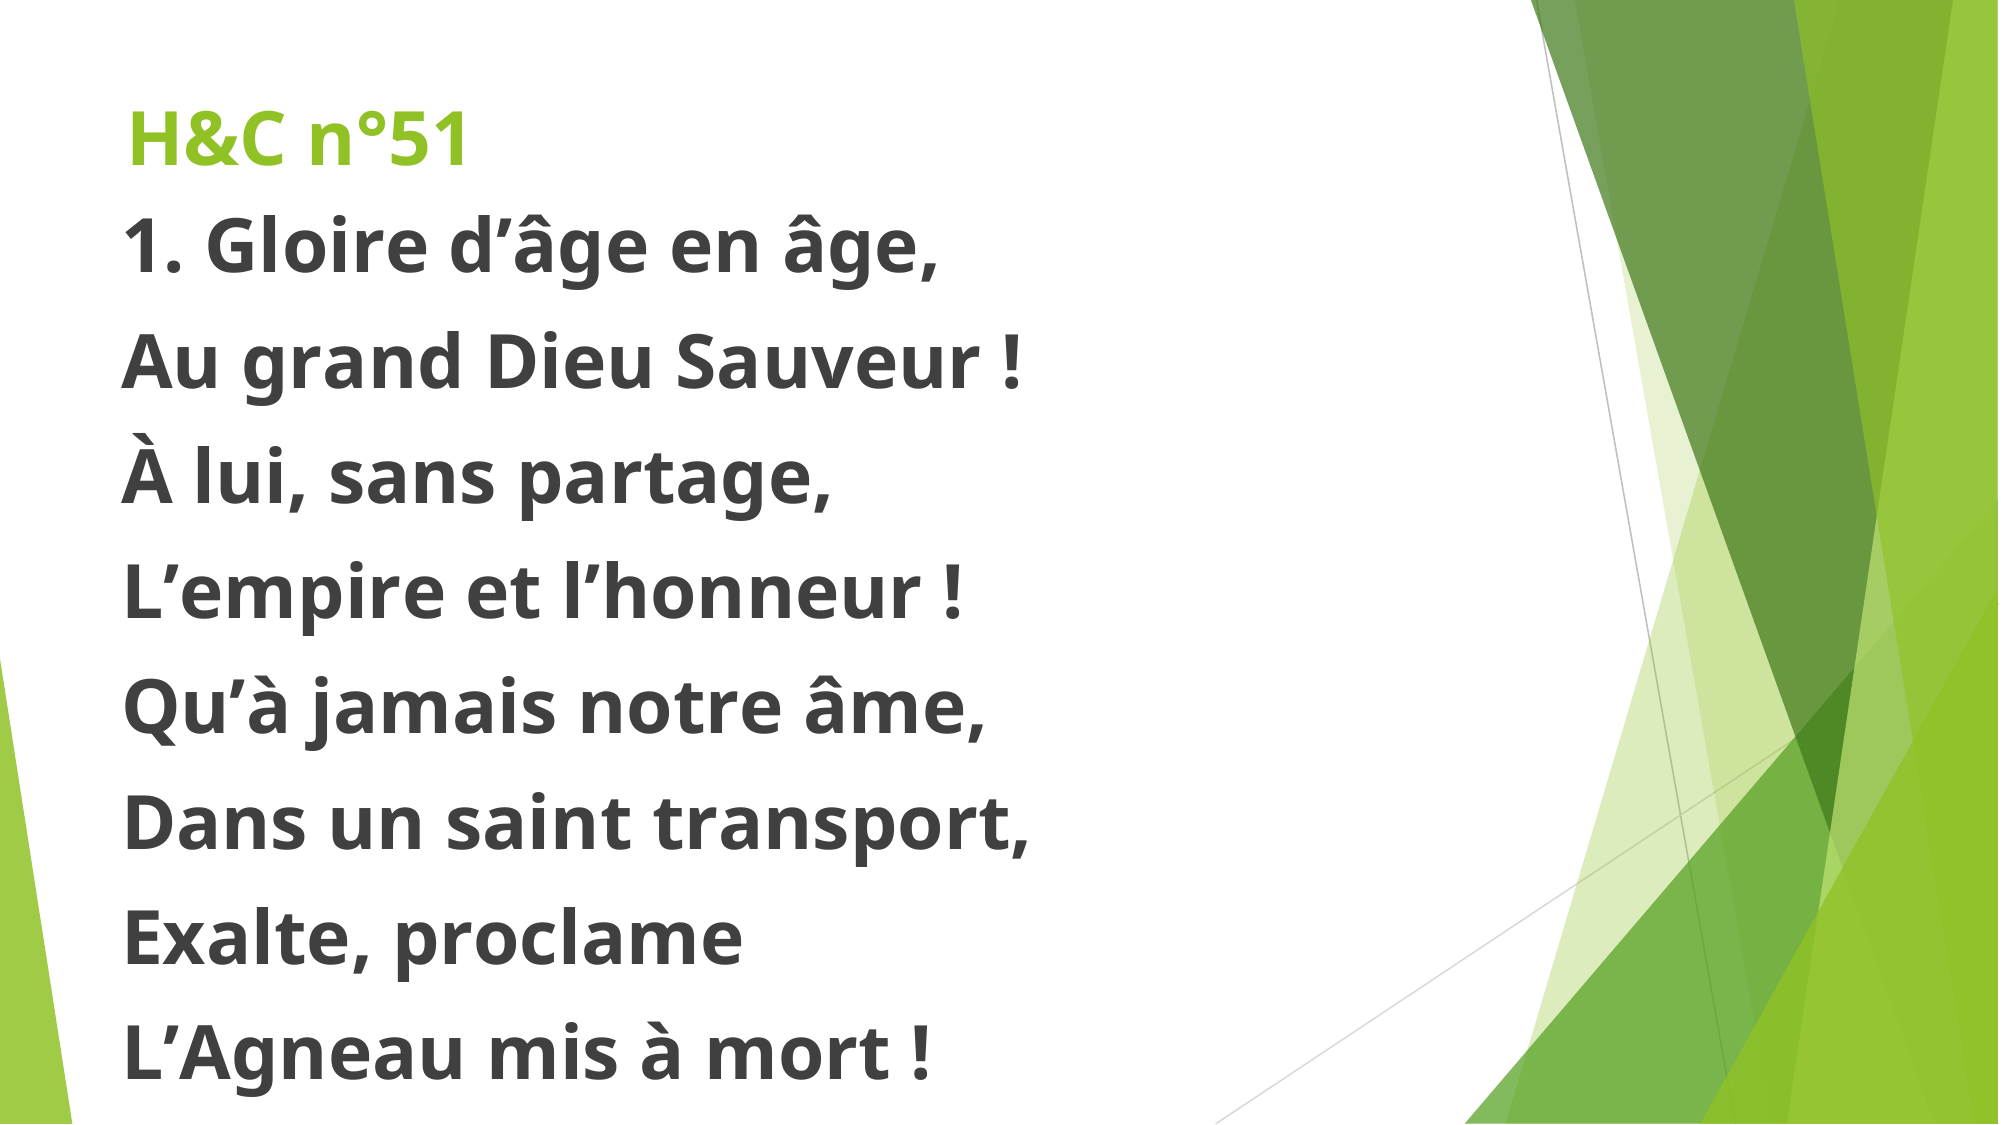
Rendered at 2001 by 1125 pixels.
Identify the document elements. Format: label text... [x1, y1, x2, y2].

text_box 1. Gloire d’âge en âge, Au grand Dieu Sauveur ! À lui, sans partage, L’empire et l’honneur ! Qu’à jamais notre âme, Dans un saint transport, Exalte, proclame L’Agneau mis à mort ! [106, 177, 1973, 1037]
text_box H&C n°51 [111, 82, 1522, 177]
